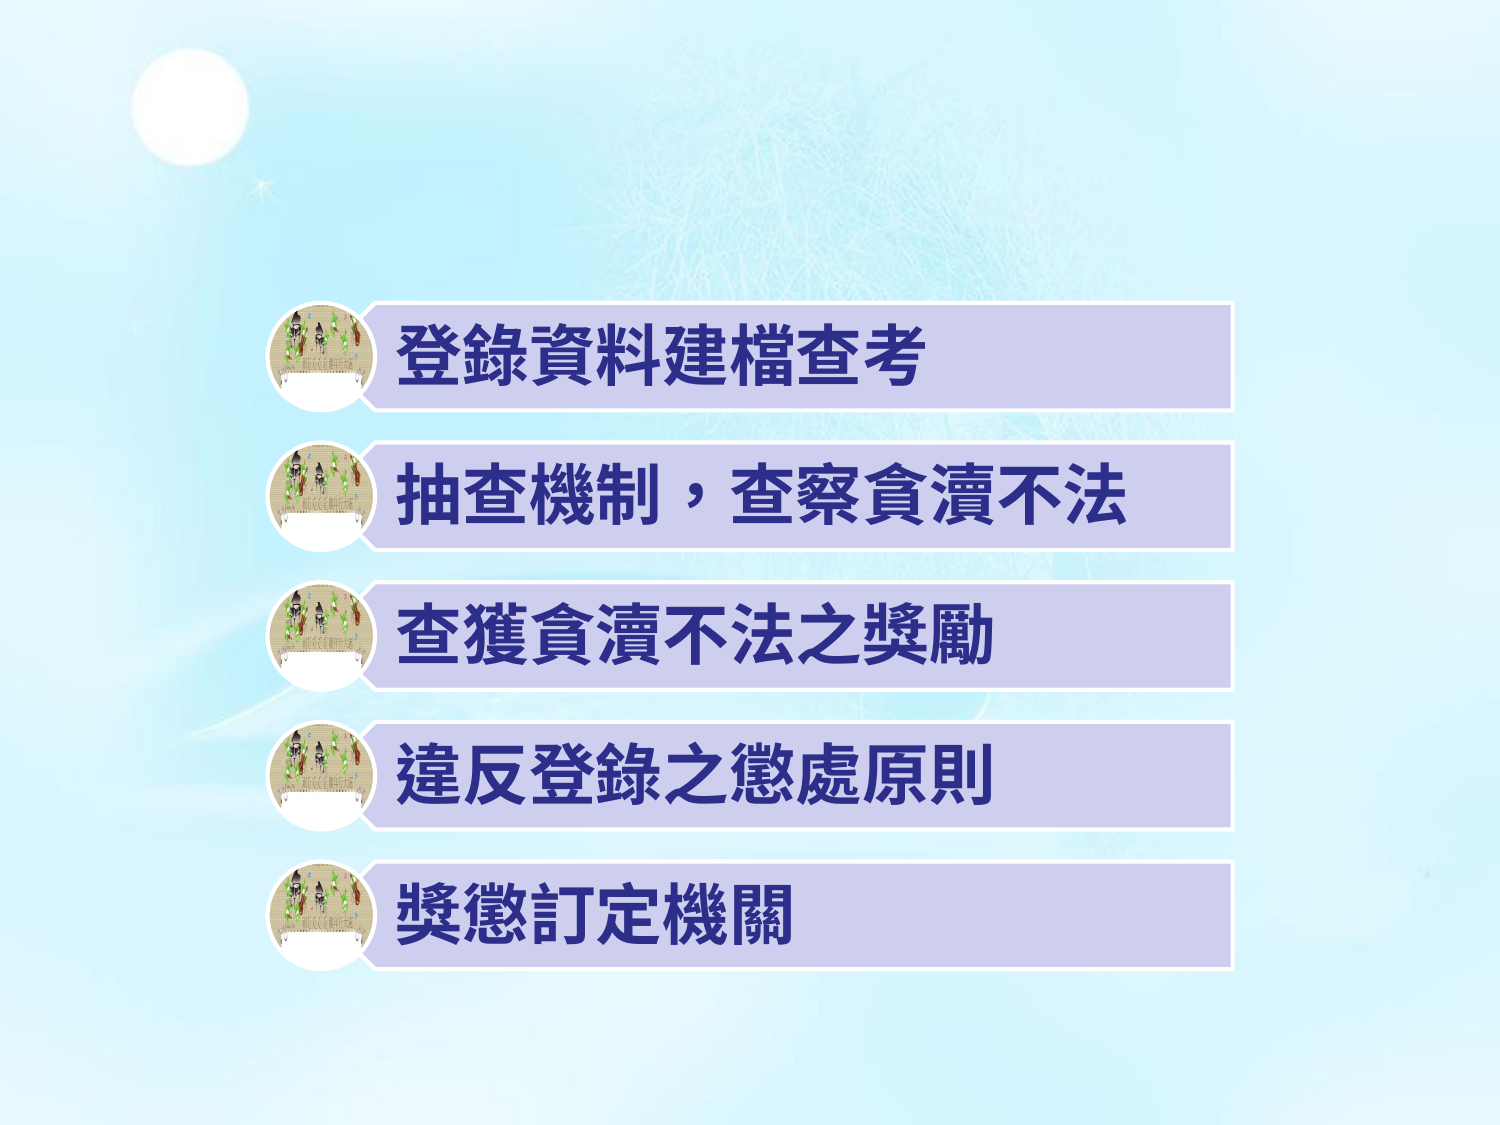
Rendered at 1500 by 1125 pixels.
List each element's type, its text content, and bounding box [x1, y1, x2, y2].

text_box [267, 302, 376, 411]
text_box 抽查機制，查察貪瀆不法 [360, 442, 1233, 551]
picture [0, 0, 1500, 1125]
text_box [267, 861, 376, 970]
text_box 查獲貪瀆不法之獎勵 [360, 582, 1233, 690]
text_box 違反登錄之懲處原則 [359, 721, 1233, 830]
text_box 獎懲訂定機關 [359, 861, 1233, 970]
text_box [267, 582, 376, 690]
text_box 登錄資料建檔查考 [359, 302, 1233, 411]
text_box [267, 442, 376, 551]
text_box [267, 721, 376, 830]
